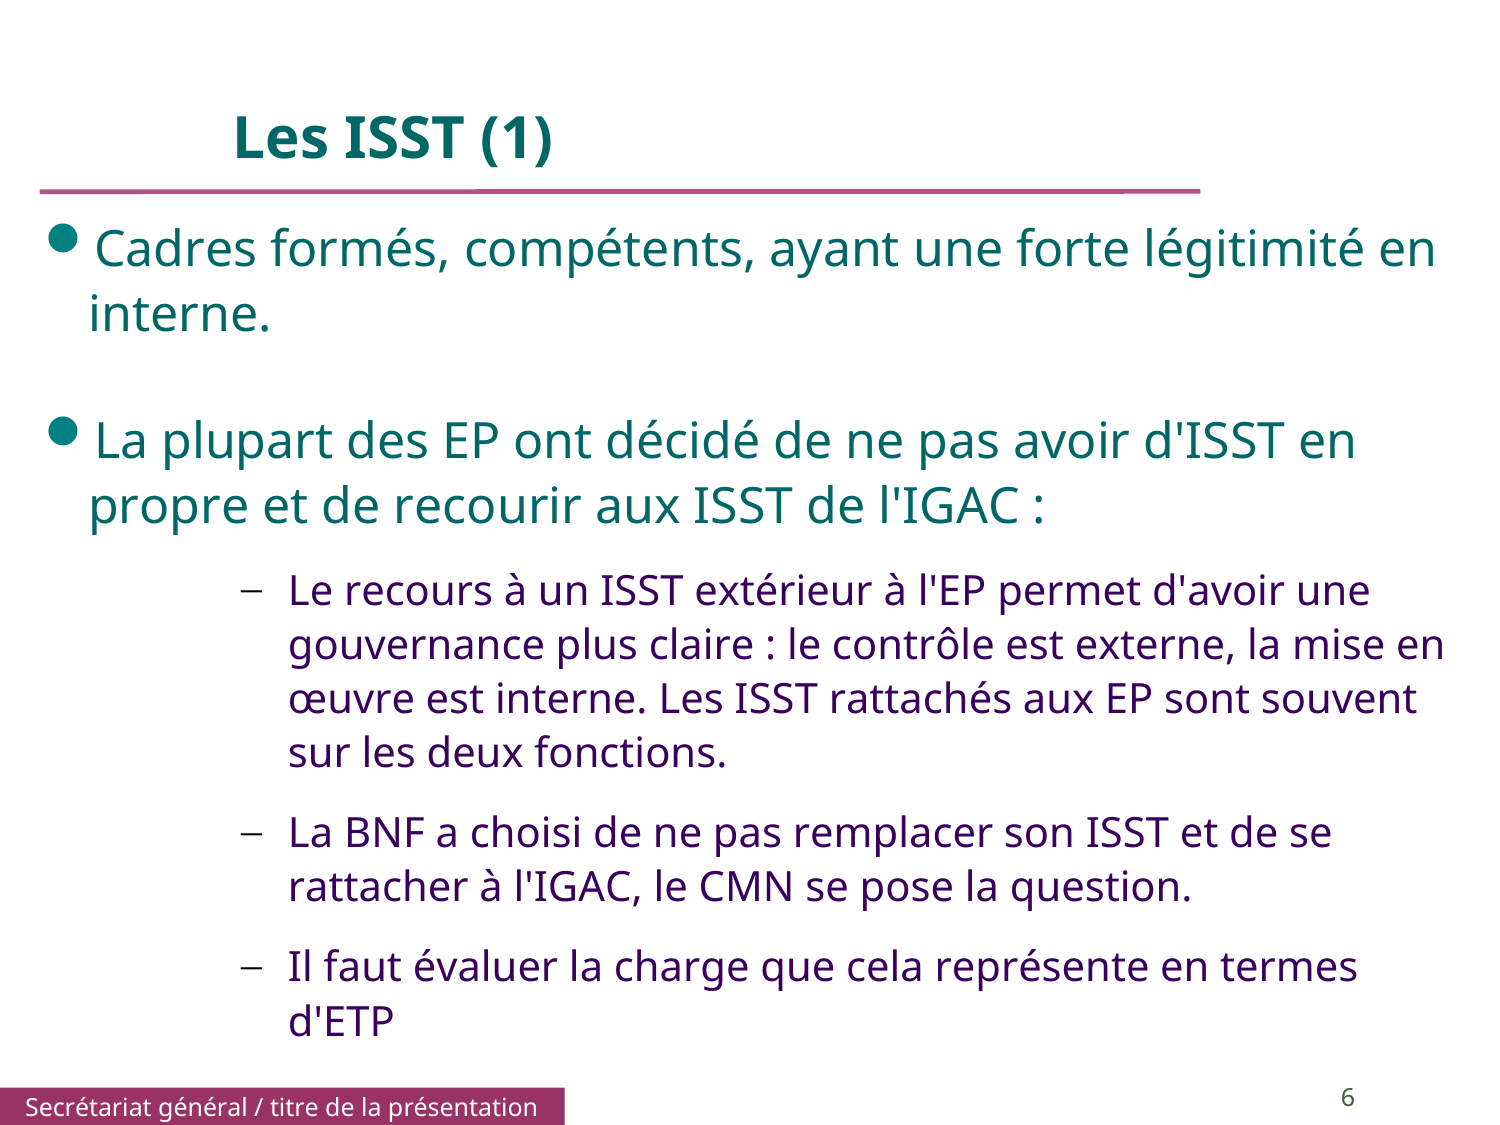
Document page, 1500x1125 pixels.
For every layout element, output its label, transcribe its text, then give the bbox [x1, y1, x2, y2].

list Cadres formés, compétents, ayant une forte légitimité en interne. La plupart des EP ont décidé de ne pas avoir d'ISST en propre et de recourir aux ISST de l'IGAC : Le recours à un ISST extérieur à l'EP permet d'avoir une gouvernance plus claire : le contrôle est externe, la mise en œuvre est interne. Les ISST rattachés aux EP sont souvent sur les deux fonctions. La BNF a choisi de ne pas remplacer son ISST et de se rattacher à l'IGAC, le CMN se pose la question. Il faut évaluer la charge que cela représente en termes d'ETP [29, 206, 1469, 1025]
title Les ISST (1) [218, 23, 1382, 181]
